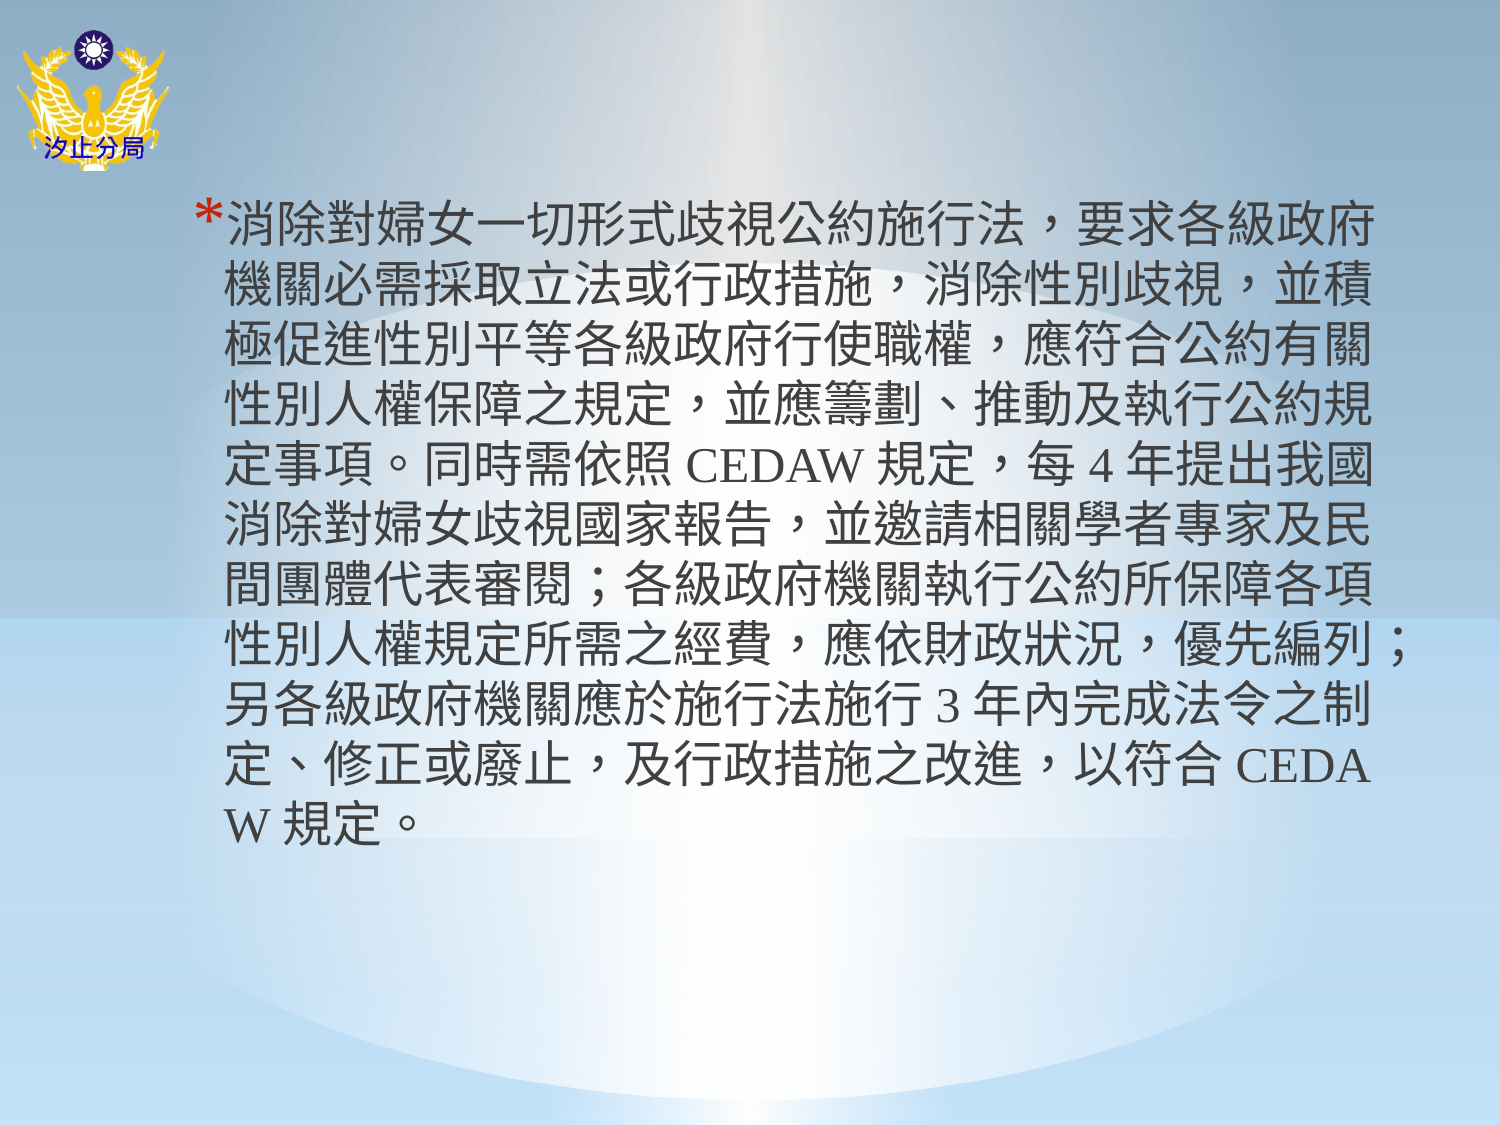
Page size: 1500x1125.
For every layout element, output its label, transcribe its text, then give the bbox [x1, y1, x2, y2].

picture [15, 30, 172, 171]
list 消除對婦女一切形式歧視公約施行法，要求各級政府機關必需採取立法或行政措施，消除性別歧視，並積極促進性別平等各級政府行使職權，應符合公約有關性別人權保障之規定，並應籌劃、推動及執行公約規定事項。同時需依照CEDAW規定，每4年提出我國消除對婦女歧視國家報告，並邀請相關學者專家及民間團體代表審閱；各級政府機關執行公約所保障各項性別人權規定所需之經費，應依財政狀況，優先編列；另各級政府機關應於施行法施行3年內完成法令之制定、修正或廢止，及行政措施之改進，以符合CEDAW規定。 [171, 184, 1400, 1000]
